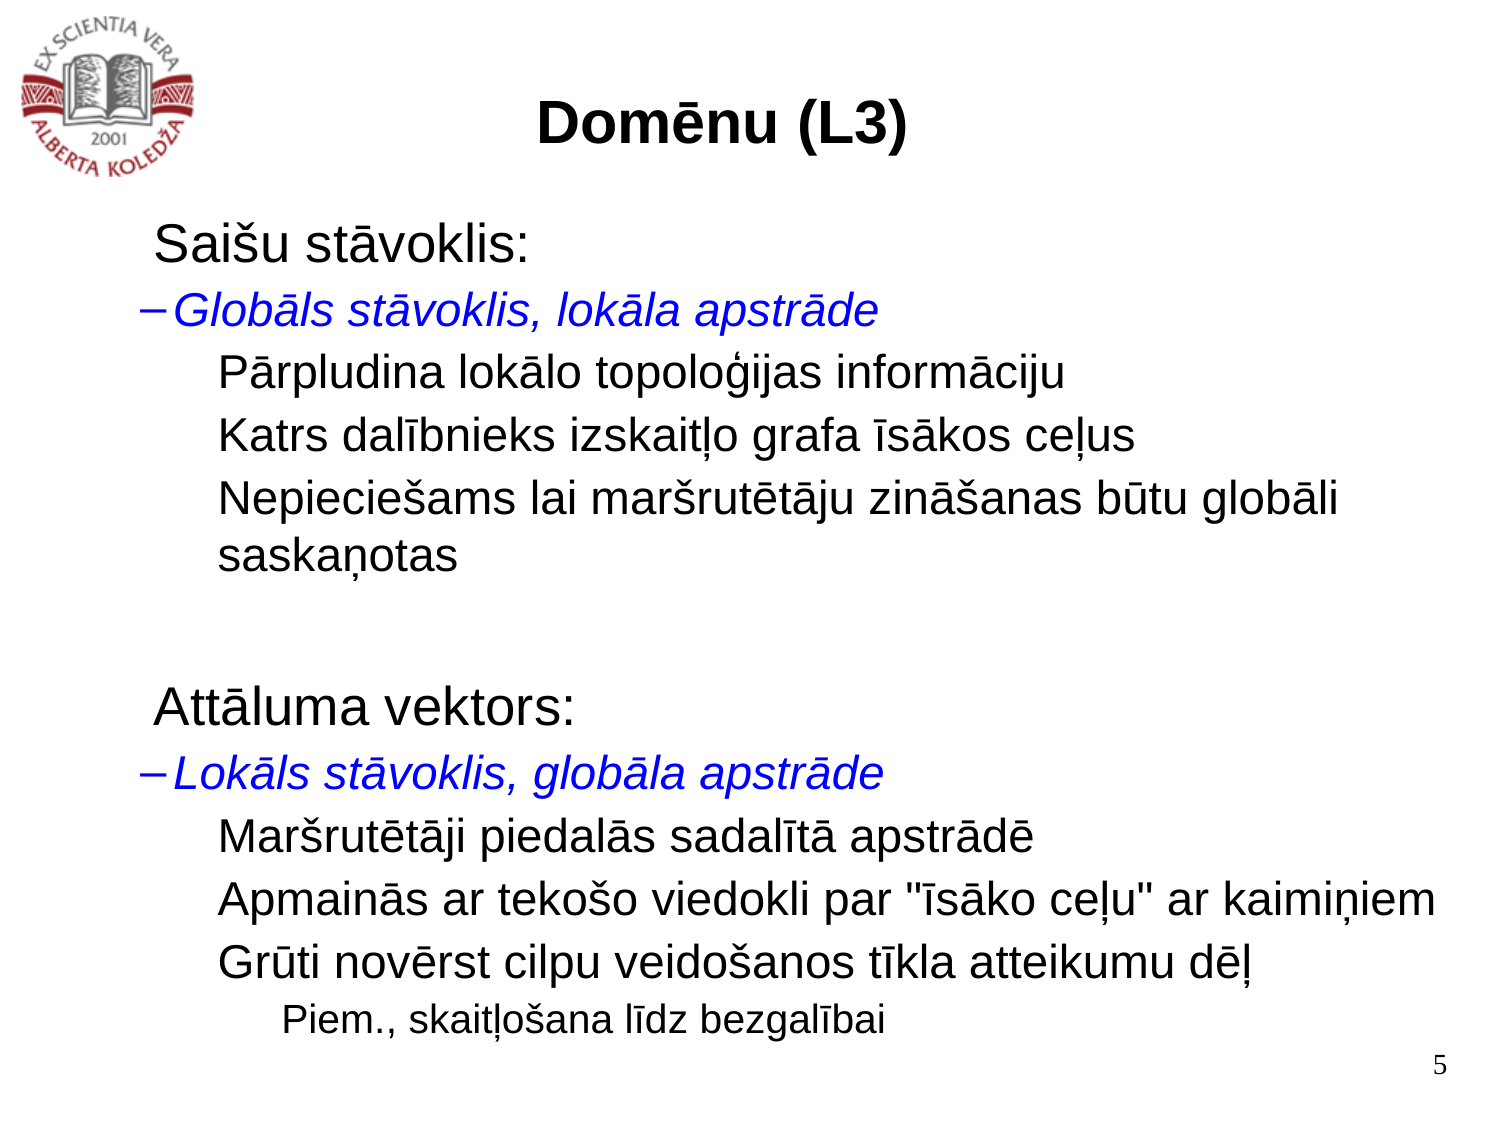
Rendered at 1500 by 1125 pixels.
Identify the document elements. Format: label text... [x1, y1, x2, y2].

list Saišu stāvoklis: Globāls stāvoklis, lokāla apstrāde Pārpludina lokālo topoloģijas informāciju Katrs dalībnieks izskaitļo grafa īsākos ceļus Nepieciešams lai maršrutētāju zināšanas būtu globāli saskaņotas Attāluma vektors: Lokāls stāvoklis, globāla apstrāde Maršrutētāji piedalās sadalītā apstrādē Apmainās ar tekošo viedokli par "īsāko ceļu" ar kaimiņiem Grūti novērst cilpu veidošanos tīkla atteikumu dēļ Piem., skaitļošana līdz bezgalībai [74, 200, 1463, 1101]
title Domēnu (L3) [50, 62, 1374, 175]
picture [21, 16, 194, 177]
text_box <skaitlis> [1312, 1037, 1463, 1101]
